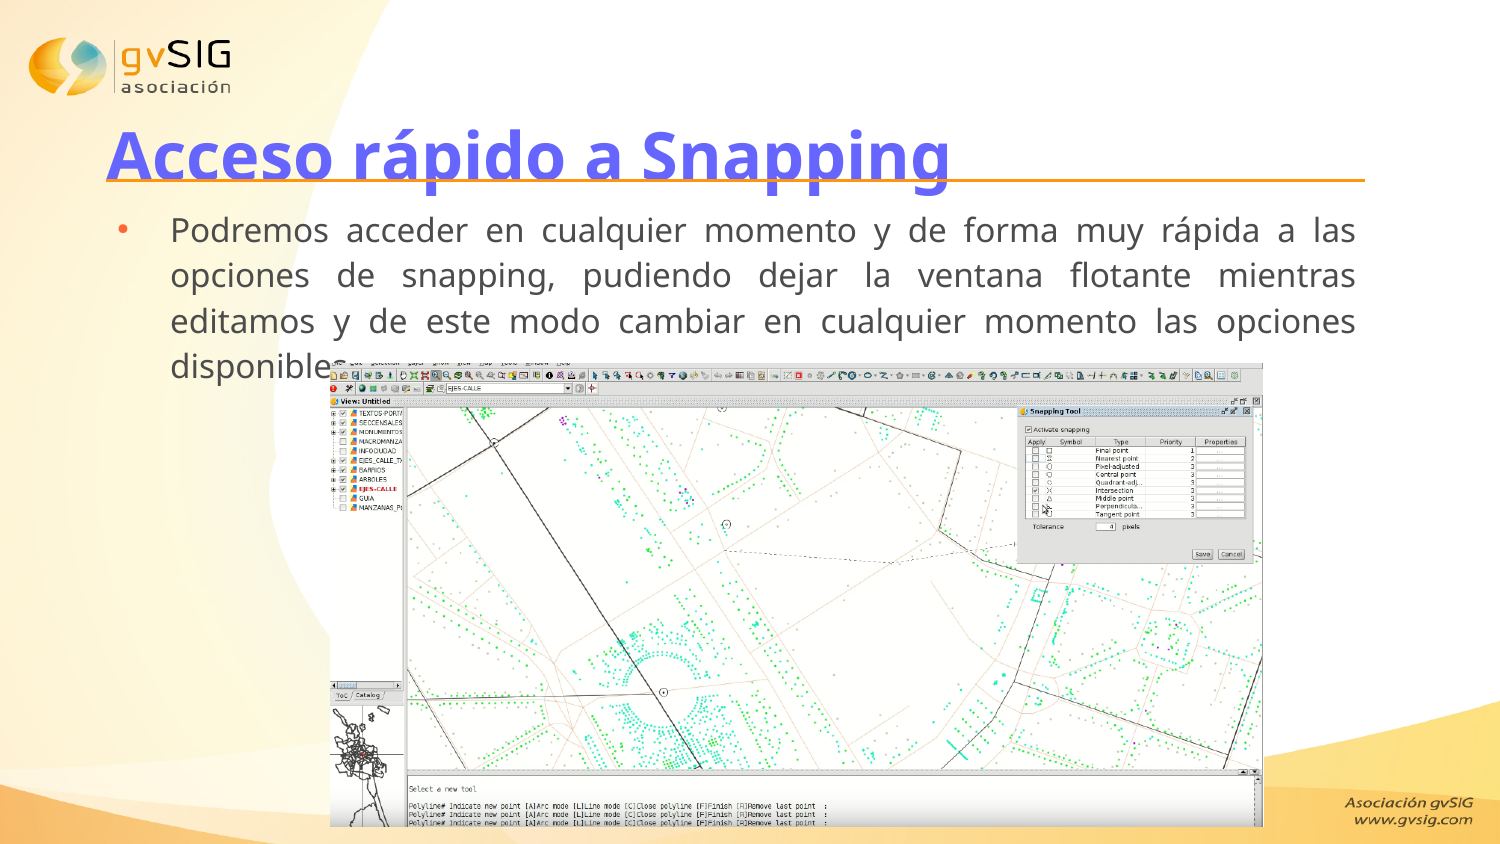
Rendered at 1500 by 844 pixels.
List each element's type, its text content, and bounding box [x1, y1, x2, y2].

list Podremos acceder en cualquier momento y de forma muy rápida a las opciones de snapping, pudiendo dejar la ventana flotante mientras editamos y de este modo cambiar en cualquier momento las opciones disponibles. [99, 129, 1359, 770]
title Acceso rápido a Snapping [106, 115, 1457, 193]
picture [0, 0, 1500, 844]
